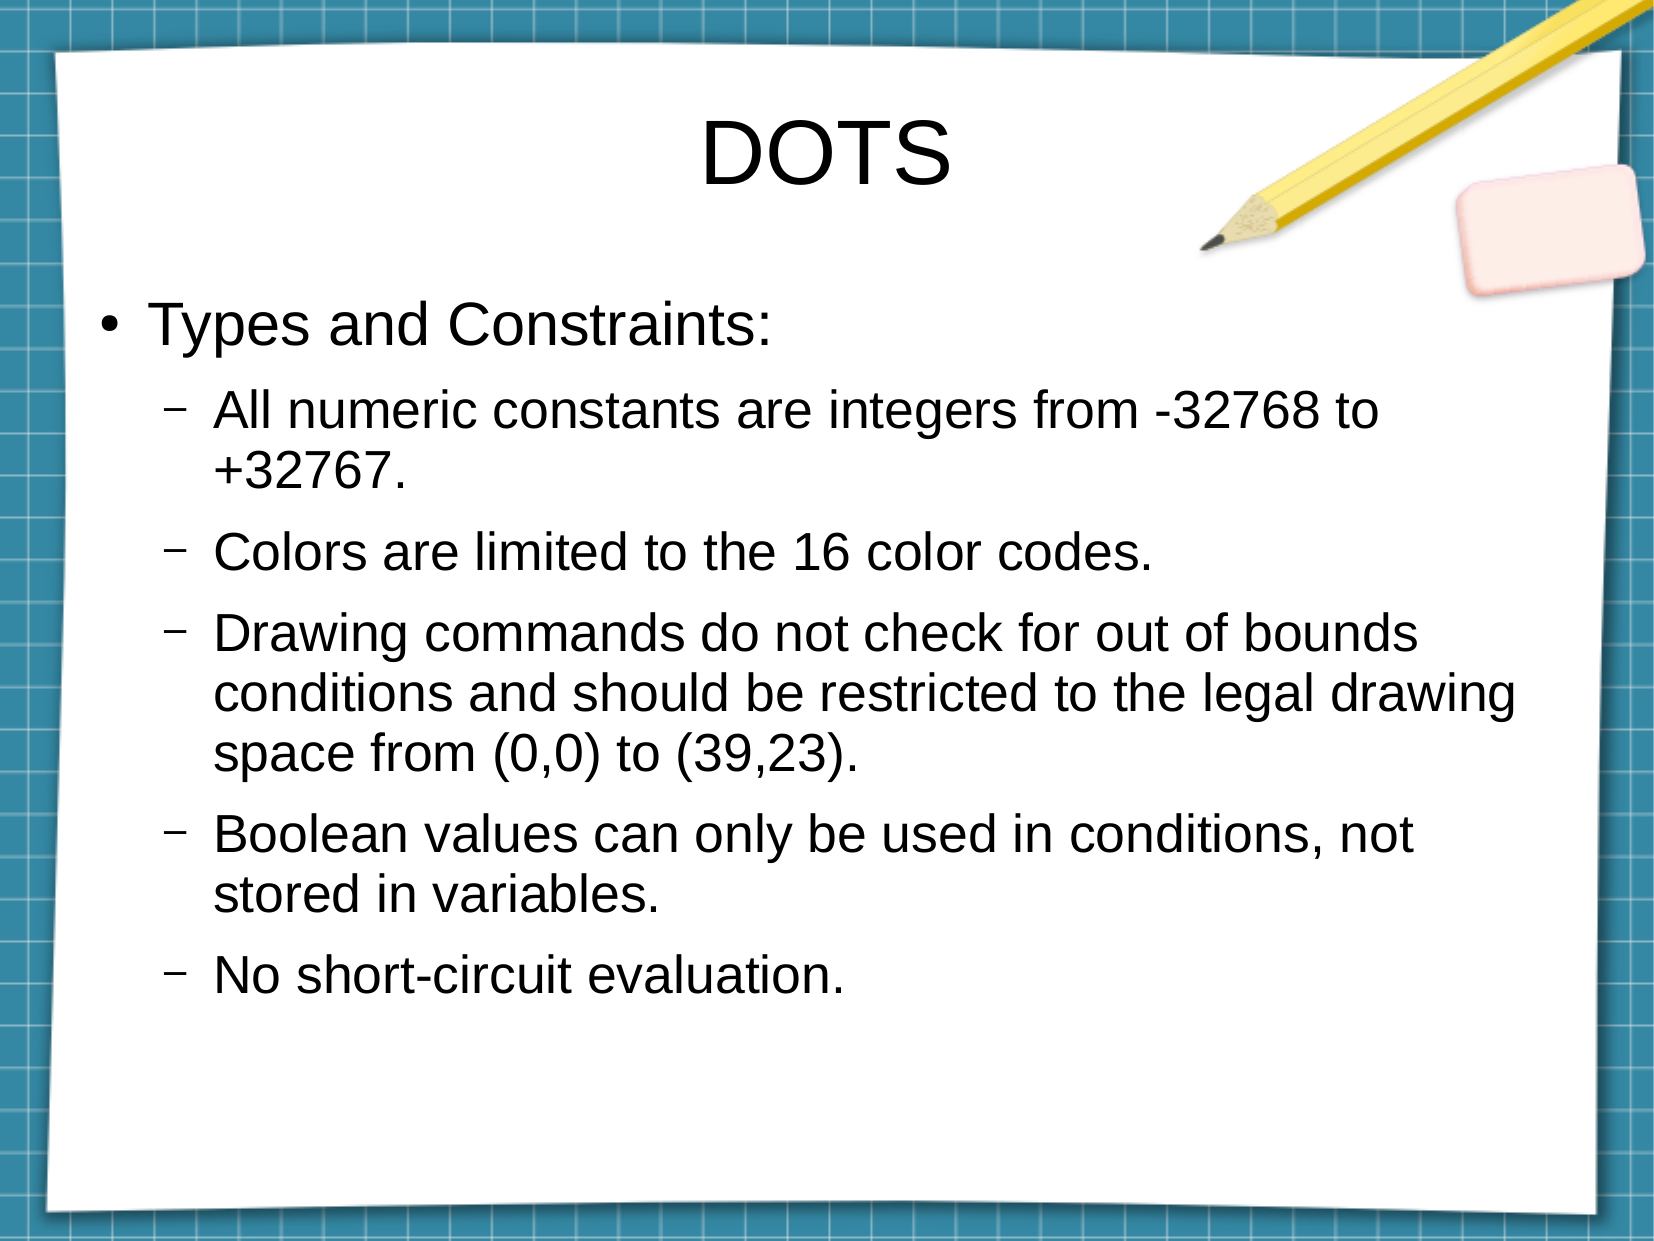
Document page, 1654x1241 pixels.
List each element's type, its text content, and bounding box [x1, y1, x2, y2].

list Types and Constraints: All numeric constants are integers from -32768 to +32767. Colors are limited to the 16 color codes. Drawing commands do not check for out of bounds conditions and should be restricted to the legal drawing space from (0,0) to (39,23). Boolean values can only be used in conditions, not stored in variables. No short-circuit evaluation. [82, 290, 1571, 1010]
title DOTS [82, 49, 1571, 257]
picture [0, 0, 1654, 1241]
